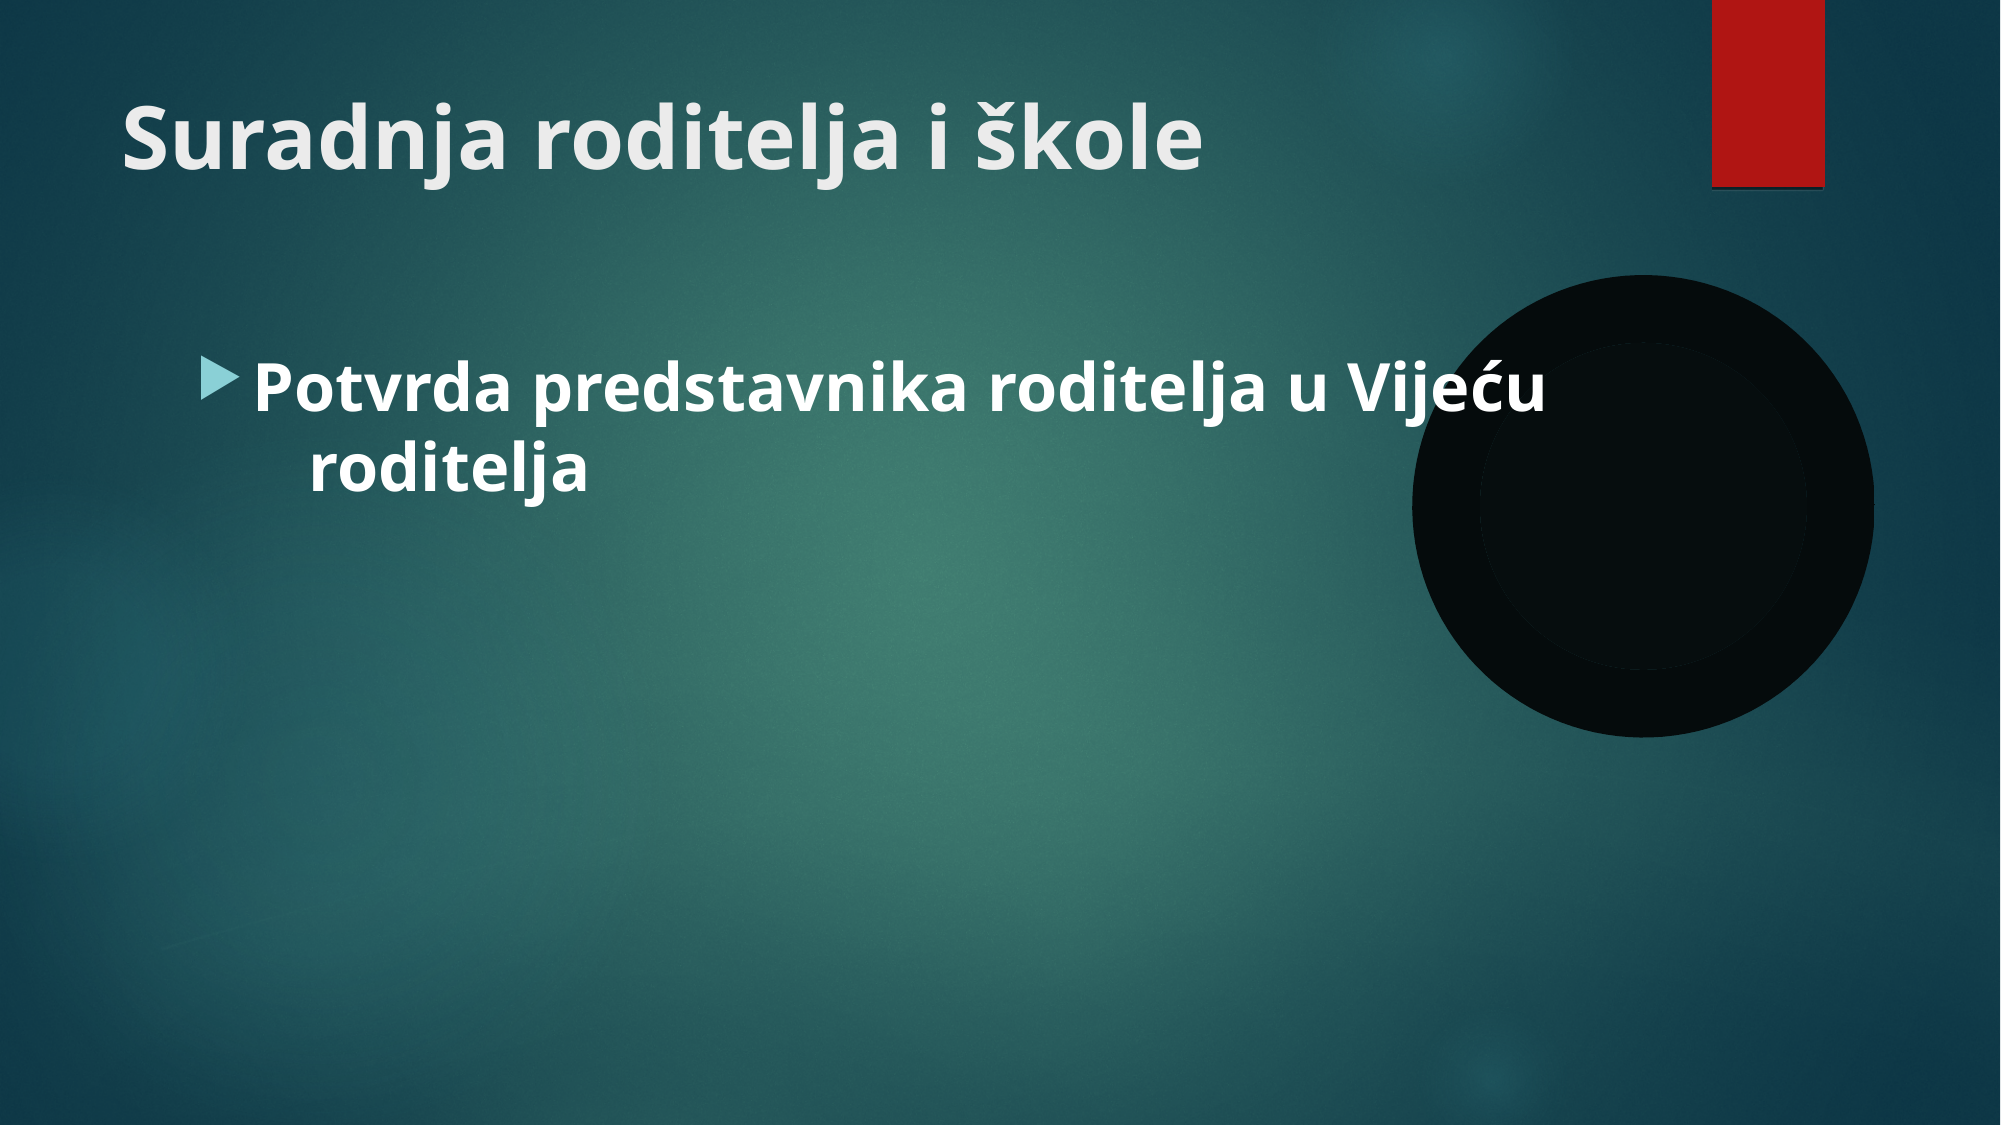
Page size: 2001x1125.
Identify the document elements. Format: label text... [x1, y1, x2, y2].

list Potvrda predstavnika roditelja u Vijeću roditelja [181, 336, 1649, 1026]
title Suradnja roditelja i škole [106, 74, 1649, 305]
